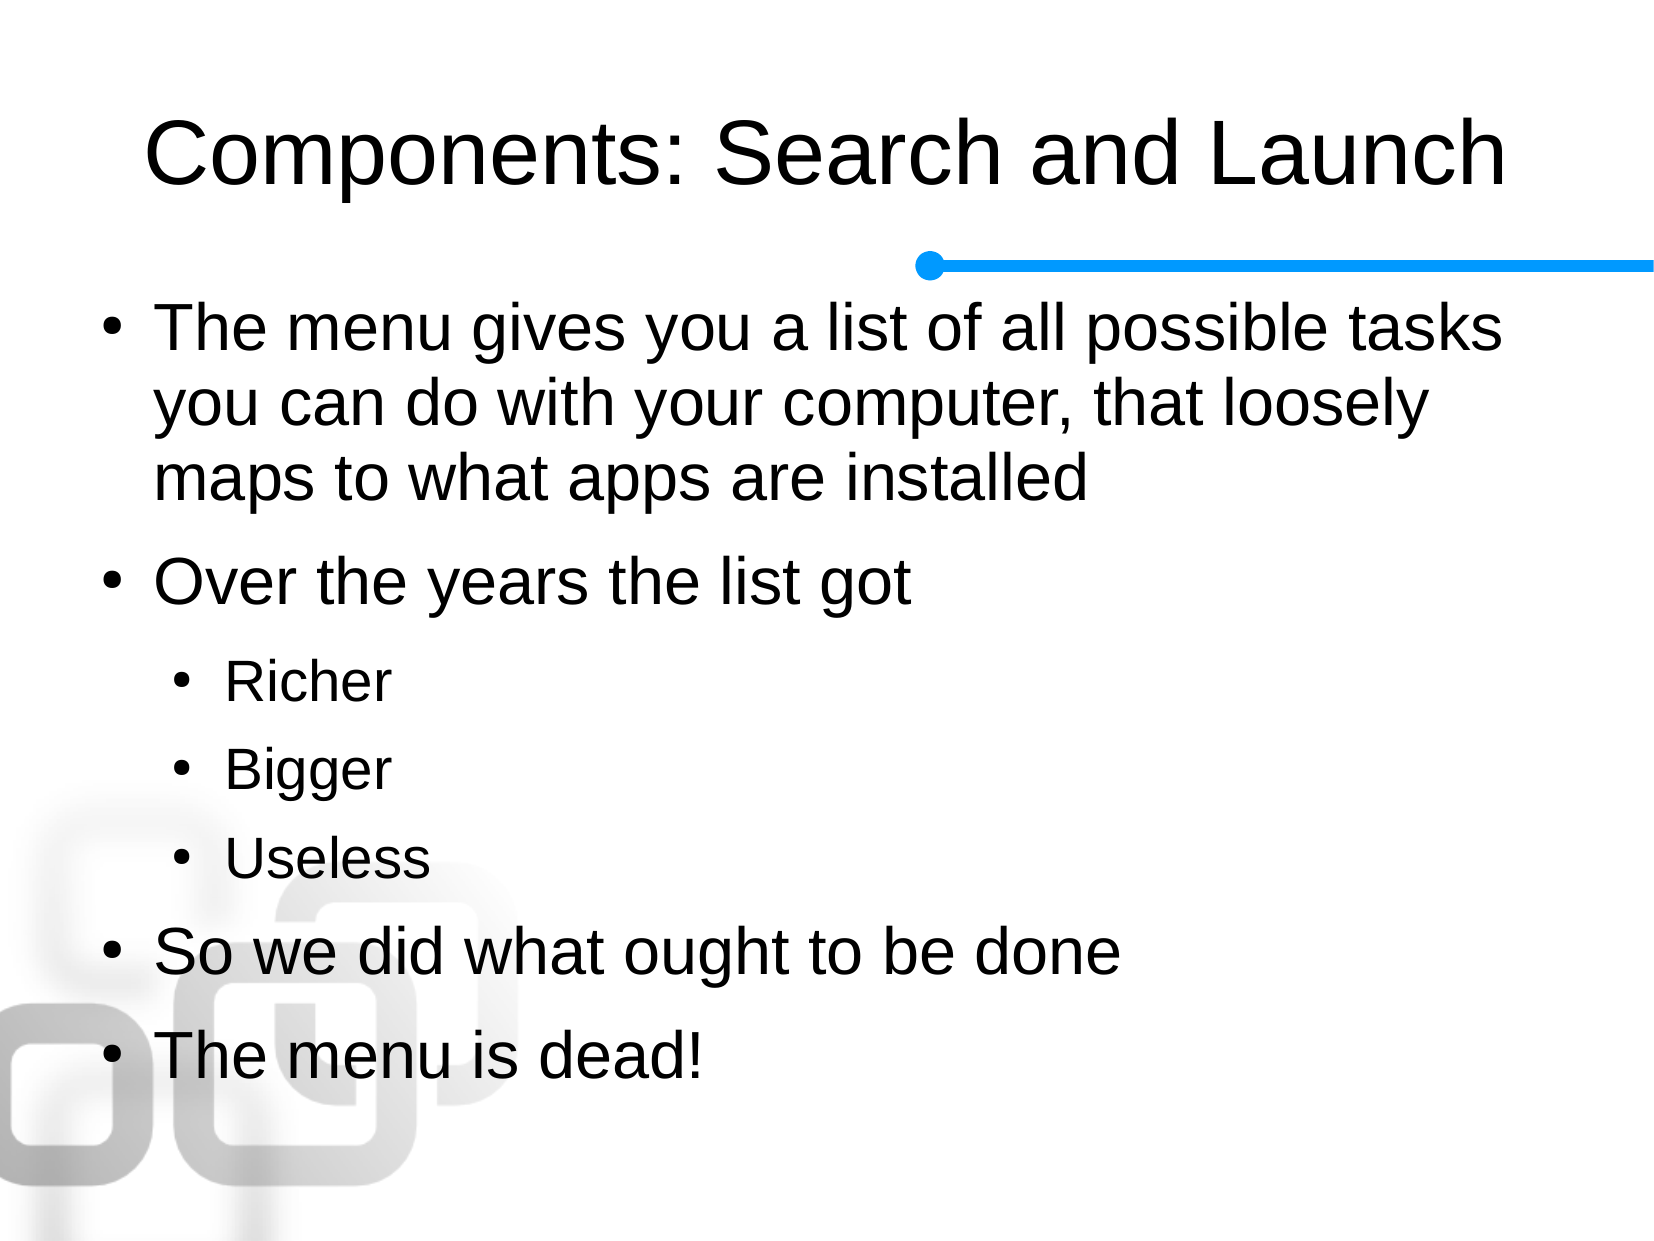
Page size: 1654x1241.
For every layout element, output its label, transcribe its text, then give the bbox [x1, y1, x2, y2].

picture [0, 713, 709, 1241]
list The menu gives you a list of all possible tasks you can do with your computer, that loosely maps to what apps are installed Over the years the list got Richer Bigger Useless So we did what ought to be done The menu is dead! [82, 290, 1571, 1109]
title Components: Search and Launch [82, 56, 1571, 250]
